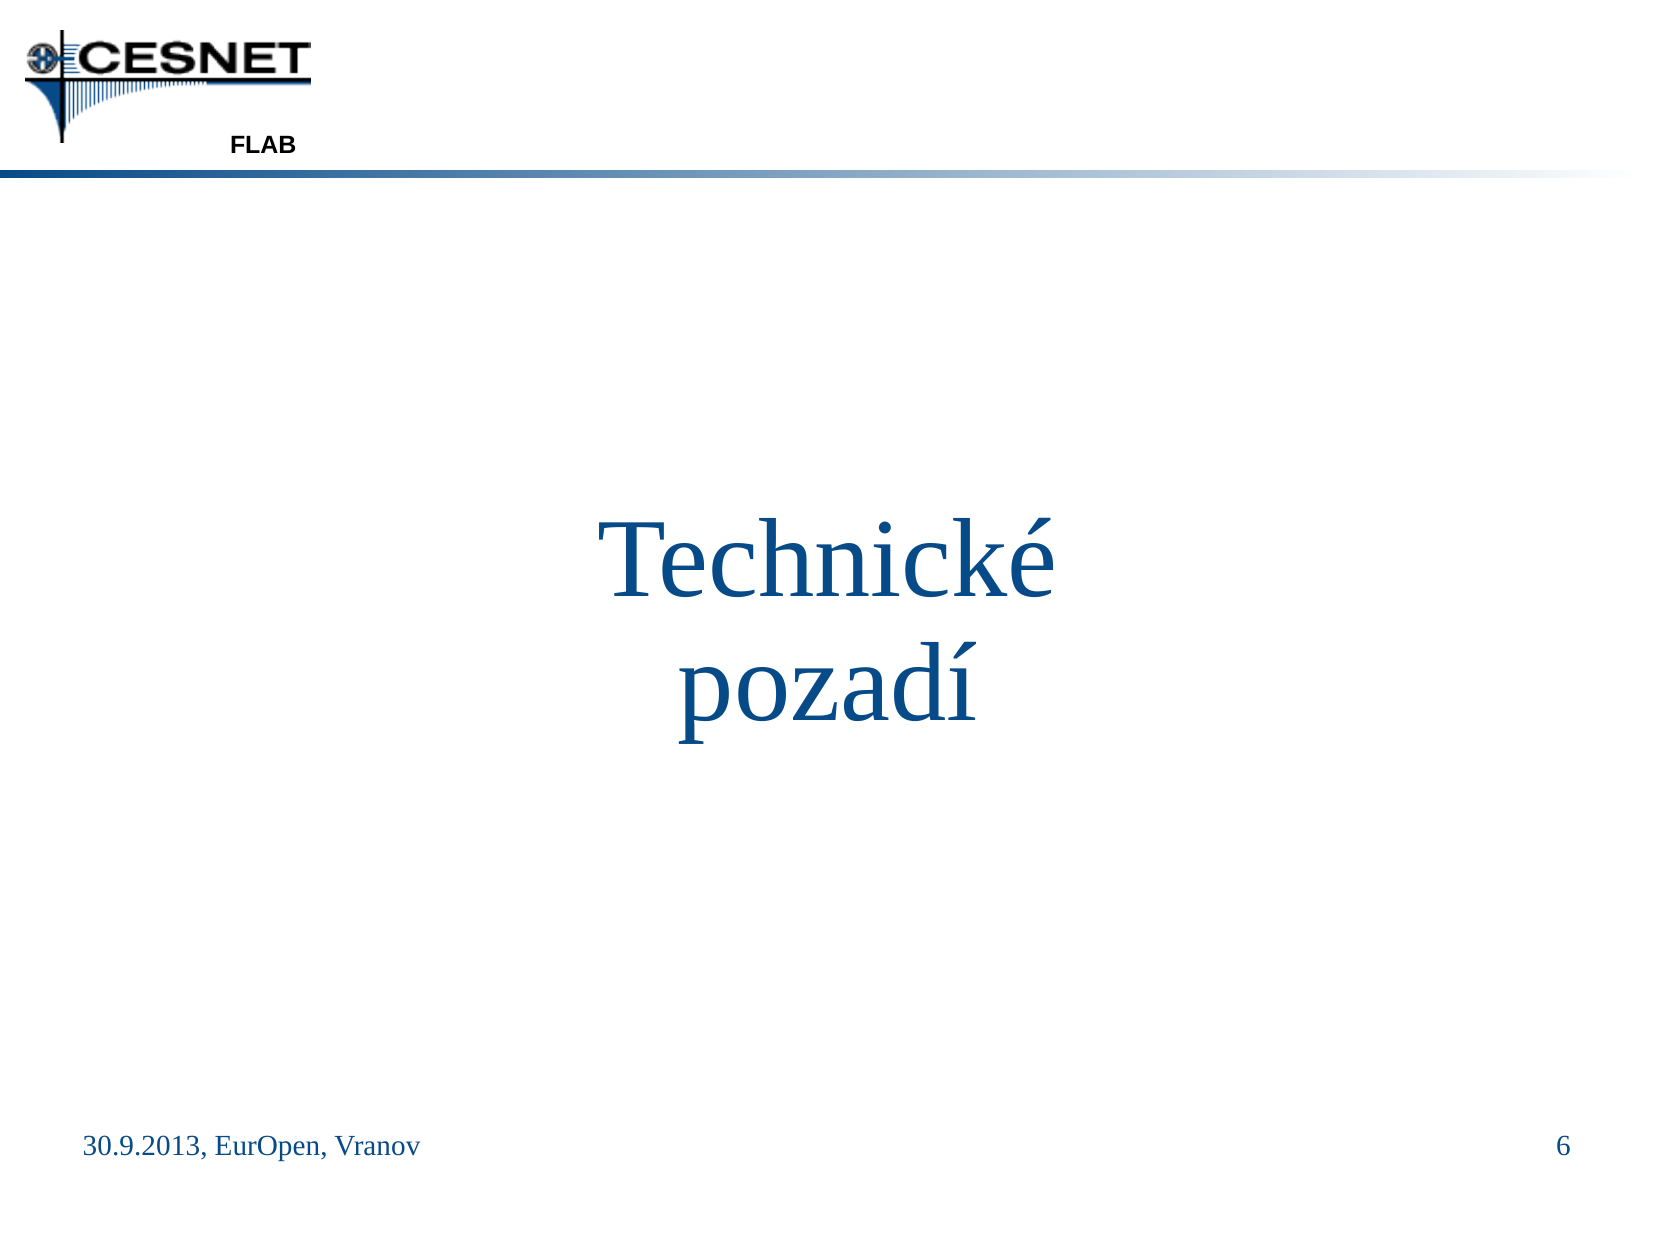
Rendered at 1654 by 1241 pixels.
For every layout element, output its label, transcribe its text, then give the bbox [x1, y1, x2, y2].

picture [25, 30, 311, 143]
text_box Technické pozadí [366, 495, 1290, 745]
